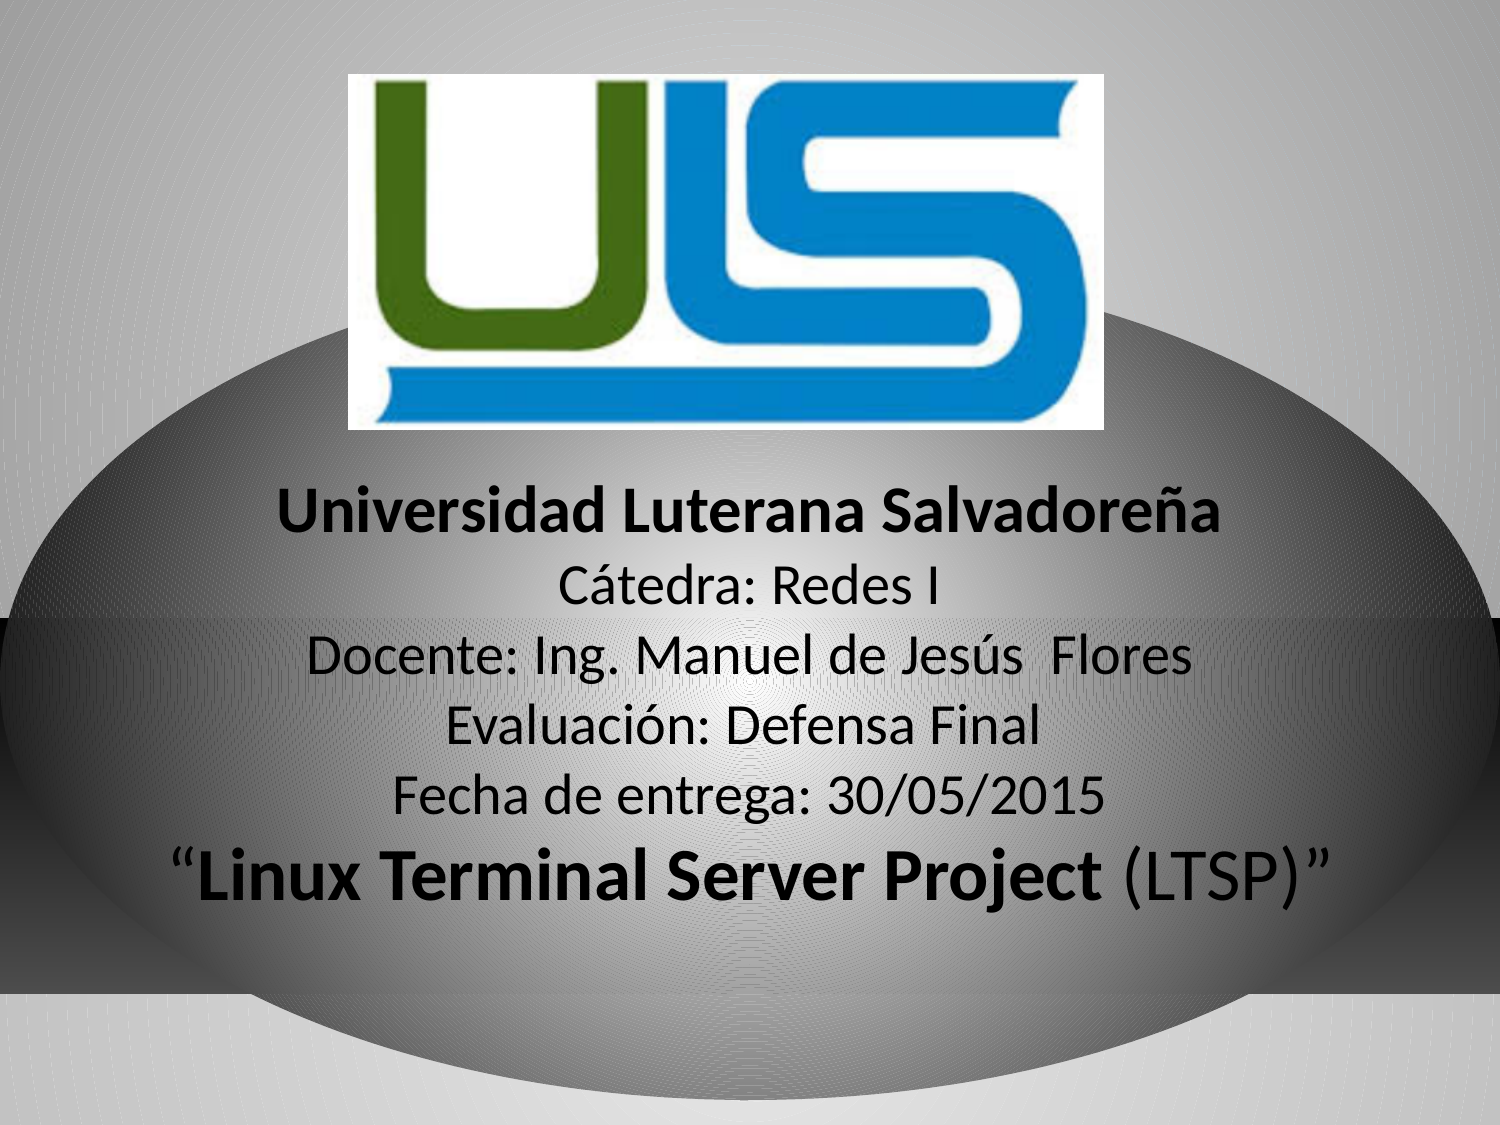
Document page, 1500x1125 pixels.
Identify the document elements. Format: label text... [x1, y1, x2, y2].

text_box Universidad Luterana Salvadoreña Cátedra: Redes I Docente: Ing. Manuel de Jesús Flores Evaluación: Defensa Final Fecha de entrega: 30/05/2015 “Linux Terminal Server Project (LTSP)” [151, 458, 1349, 923]
picture [348, 74, 1104, 430]
